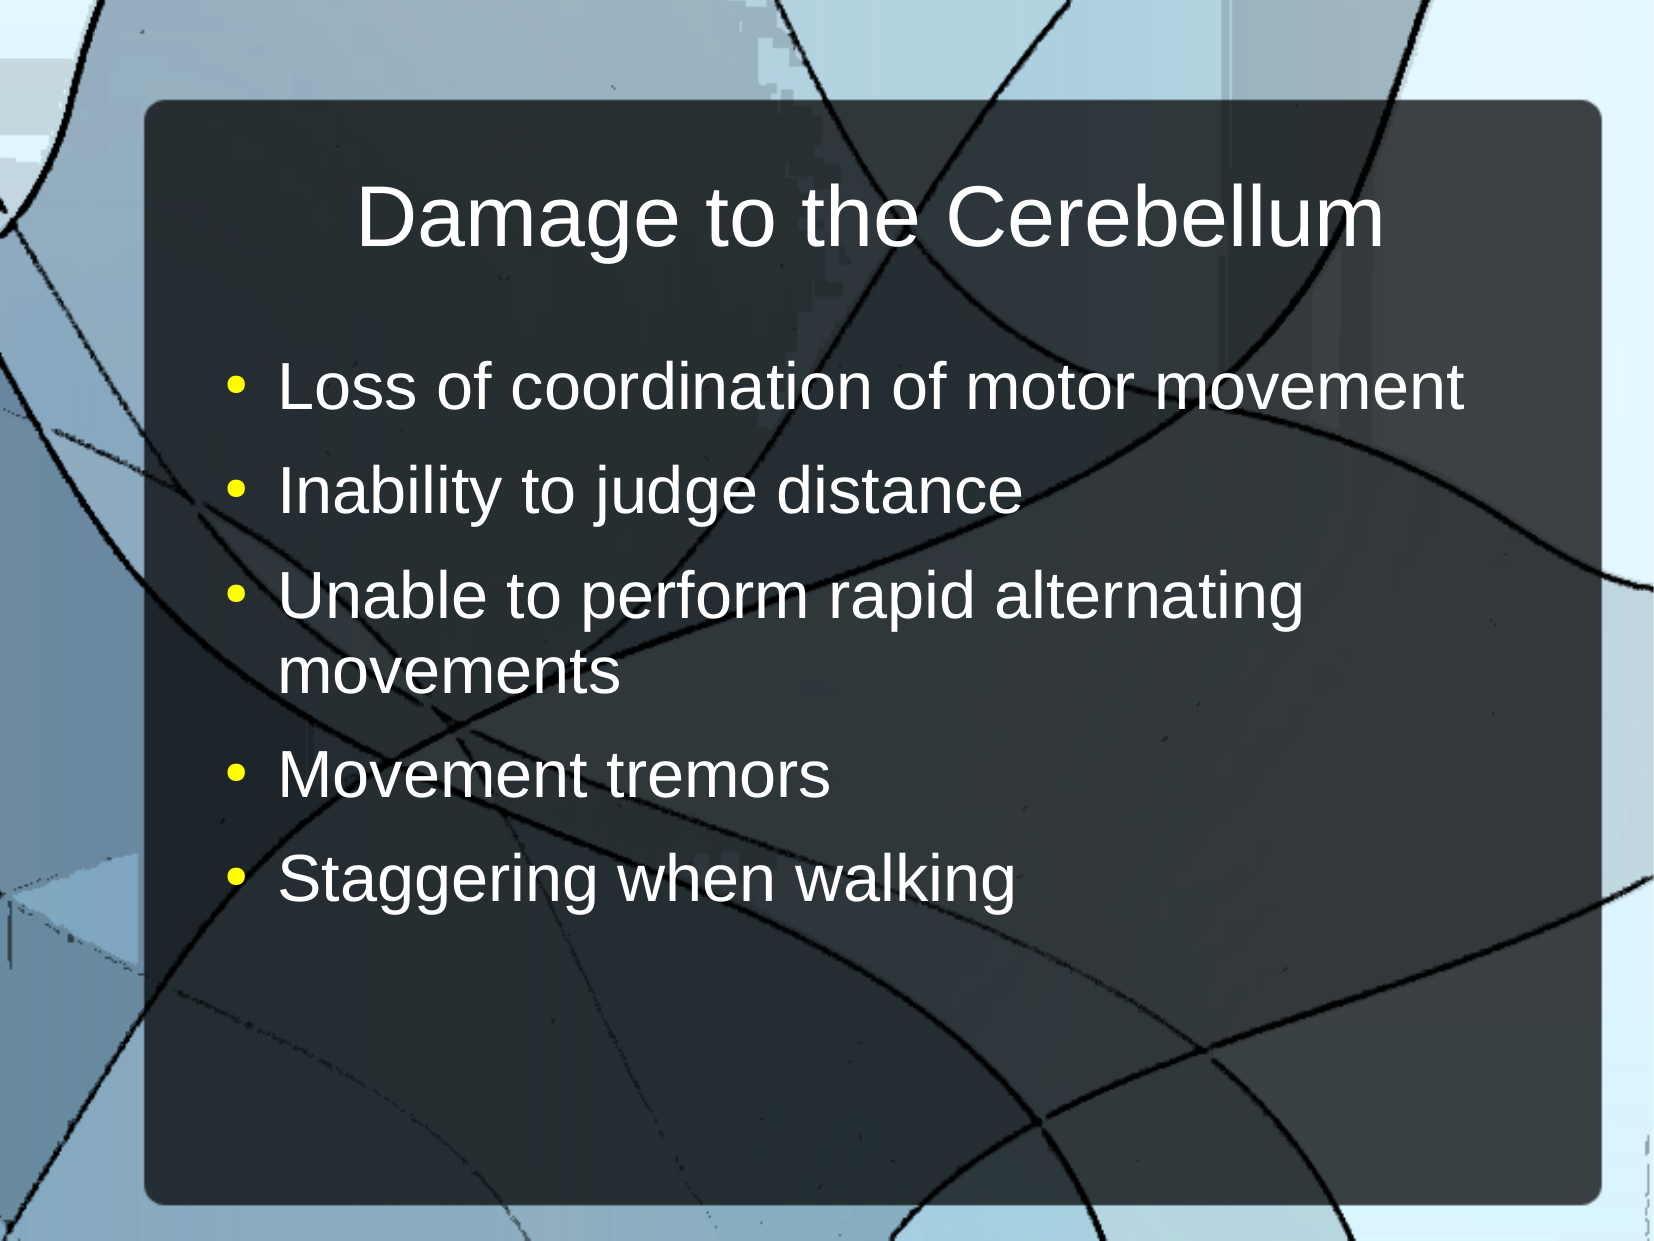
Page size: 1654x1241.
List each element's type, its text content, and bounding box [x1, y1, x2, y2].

picture [0, 0, 1654, 1241]
list Loss of coordination of motor movement Inability to judge distance Unable to perform rapid alternating movements Movement tremors Staggering when walking [206, 349, 1571, 1125]
title Damage to the Cerebellum [159, 108, 1583, 325]
